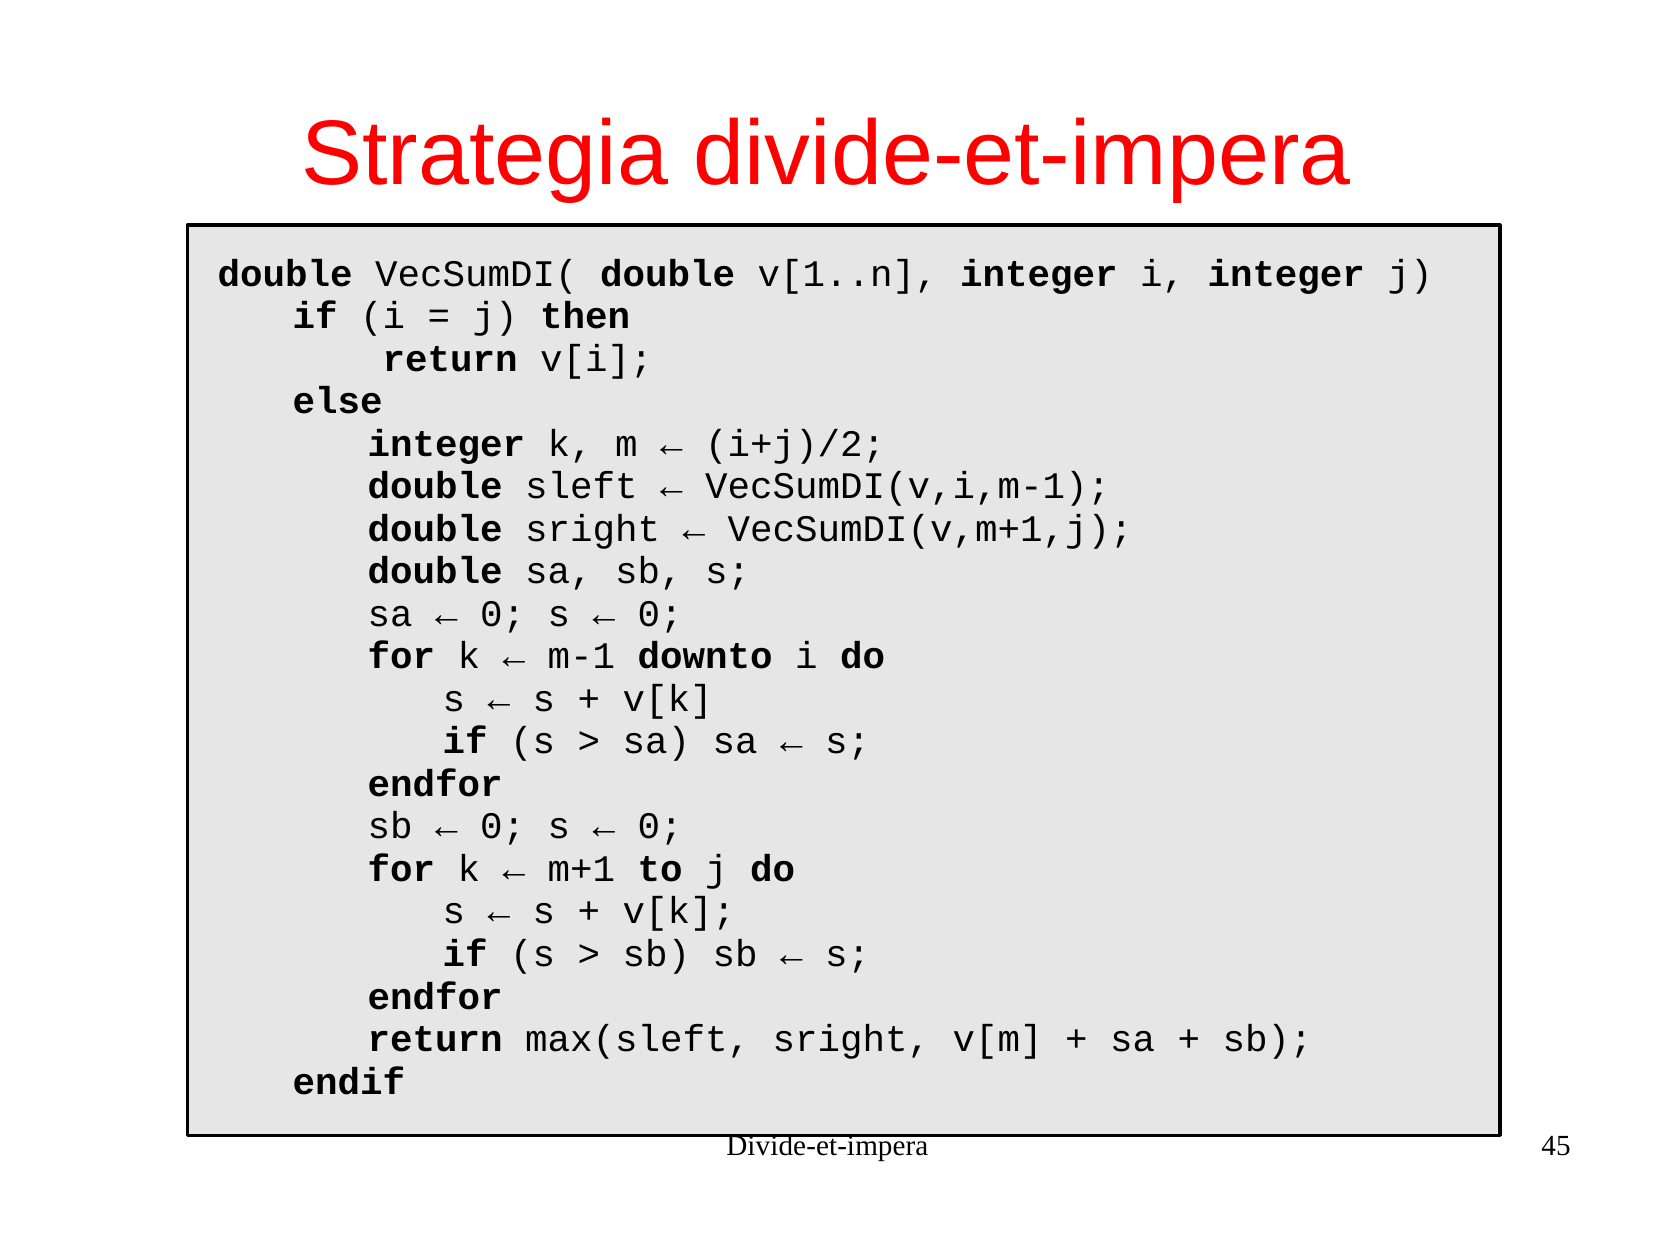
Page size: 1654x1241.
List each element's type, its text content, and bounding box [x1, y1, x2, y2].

title Strategia divide-et-impera [82, 49, 1571, 257]
text_box [178, 361, 1116, 432]
text_box double VecSumDI( double v[1..n], integer i, integer j) if (i = j) then return v[i]; else integer k, m ← (i+j)/2; double sleft ← VecSumDI(v,i,m-1); double sright ← VecSumDI(v,m+1,j); double sa, sb, s; sa ← 0; s ← 0; for k ← m-1 downto i do s ← s + v[k] if (s > sa) sa ← s; endfor sb ← 0; s ← 0; for k ← m+1 to j do s ← s + v[k]; if (s > sb) sb ← s; endfor return max(sleft, sright, v[m] + sa + sb); endif [187, 225, 1501, 1136]
